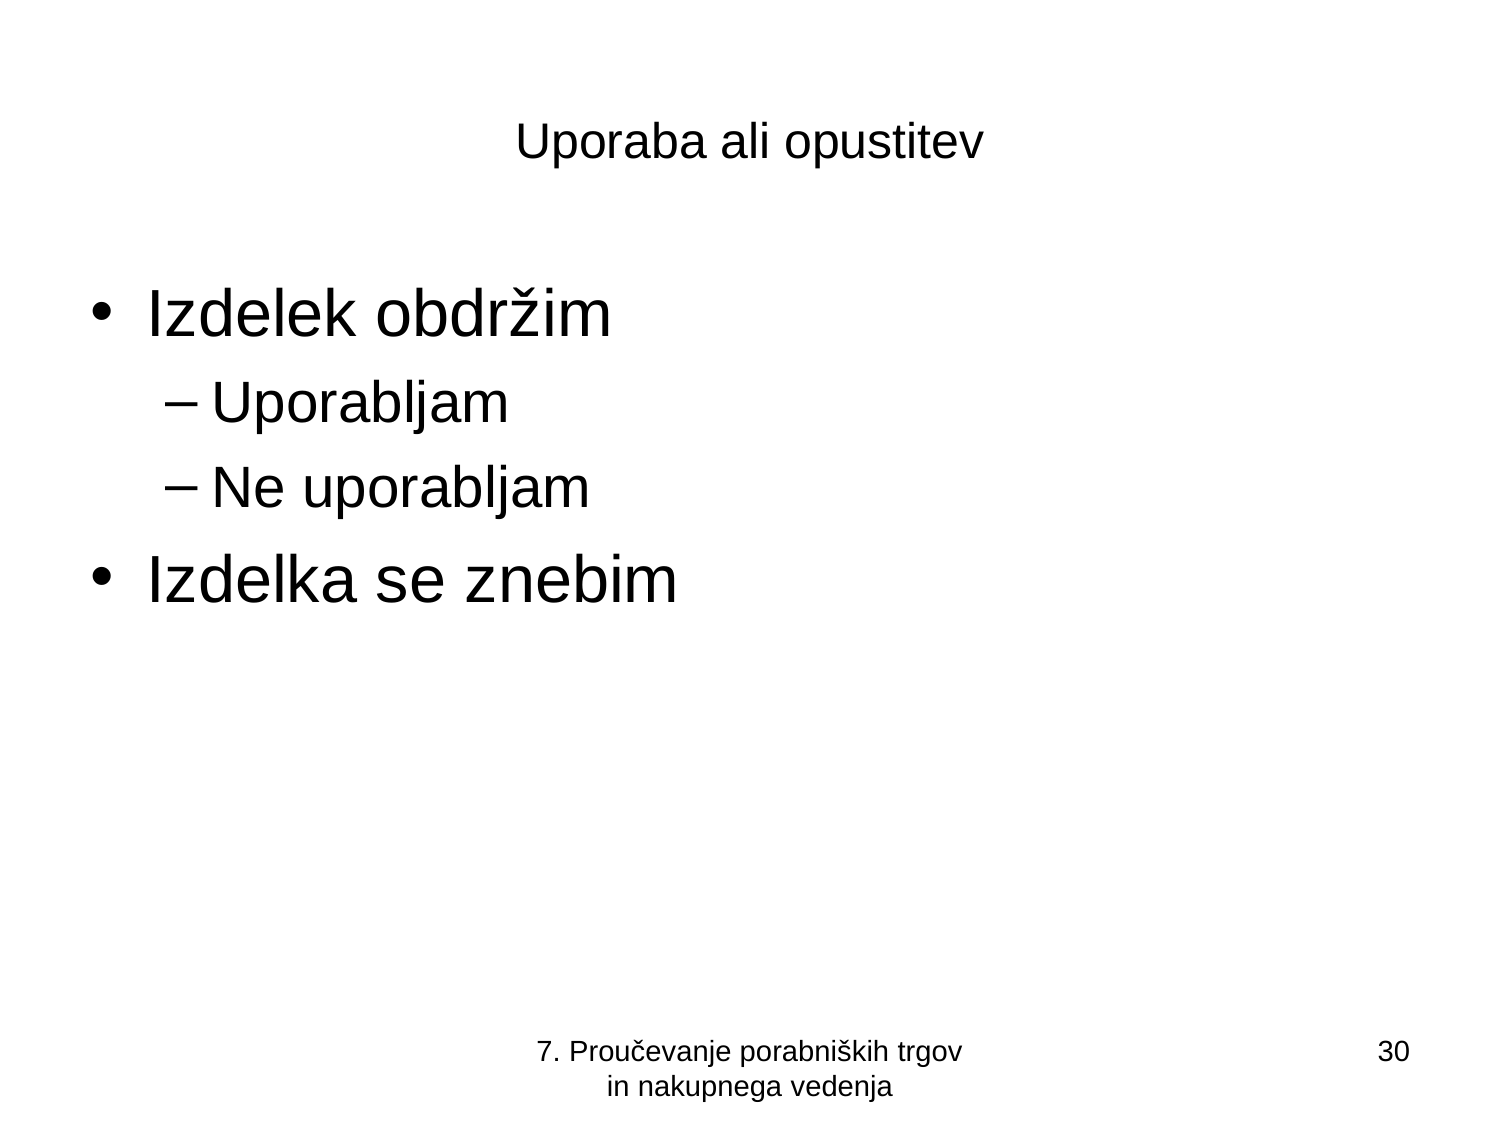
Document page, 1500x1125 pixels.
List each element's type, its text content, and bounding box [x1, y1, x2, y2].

list Izdelek obdržim Uporabljam Ne uporabljam Izdelka se znebim [75, 262, 1426, 1006]
text_box 7. Proučevanje porabniških trgov in nakupnega vedenja [512, 1024, 988, 1103]
text_box <number> [1074, 1024, 1426, 1103]
title Uporaba ali opustitev [75, 45, 1426, 233]
